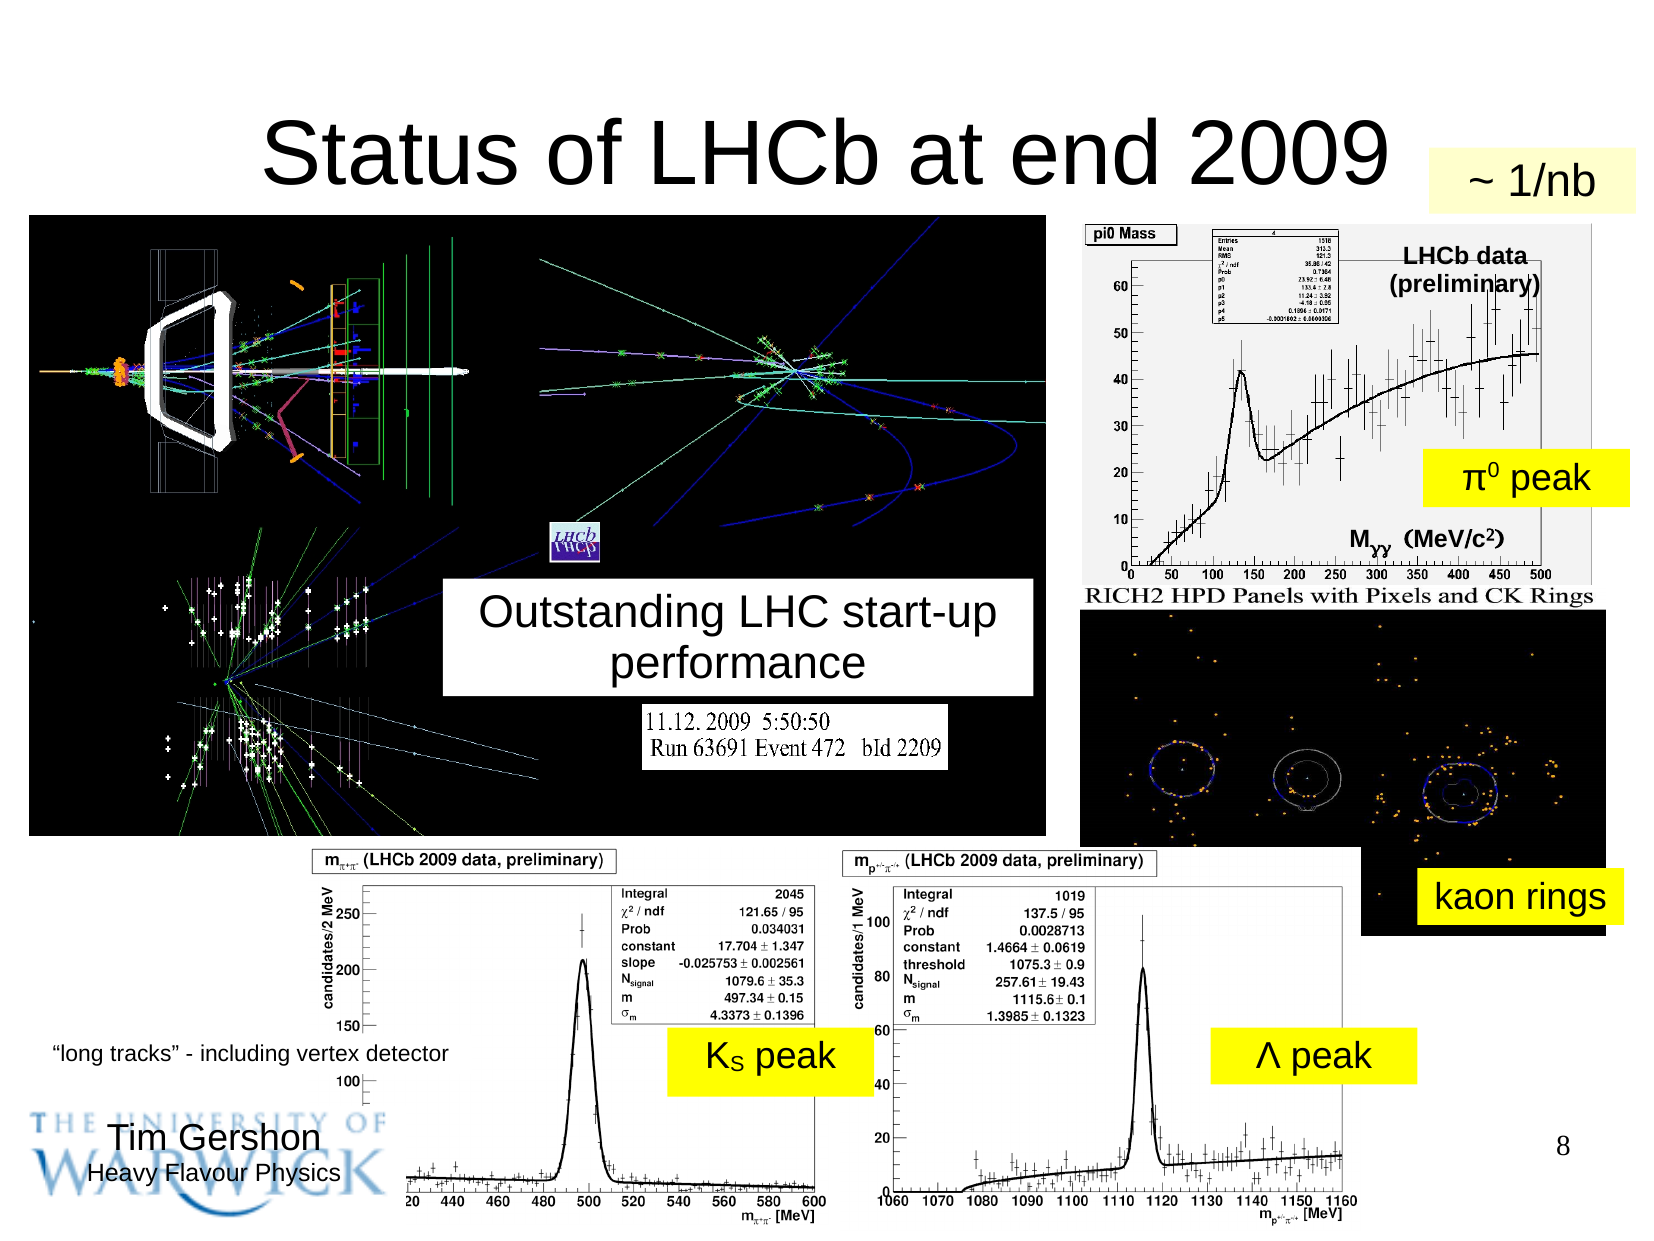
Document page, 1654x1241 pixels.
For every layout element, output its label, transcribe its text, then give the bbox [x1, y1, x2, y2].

text_box Λ peak [1210, 1027, 1418, 1085]
text_box kaon rings [1417, 868, 1625, 925]
text_box LHCb data (preliminary) [1348, 234, 1583, 342]
text_box ~ 1/nb [1429, 147, 1636, 214]
picture [840, 222, 1606, 1231]
text_box Mgg (MeV/c2) [1334, 517, 1565, 585]
picture [29, 215, 1046, 836]
text_box Tim Gershon Heavy Flavour Physics [45, 1108, 383, 1194]
text_box π0 peak [1423, 448, 1630, 508]
title Status of LHCb at end 2009 [82, 56, 1571, 250]
text_box KS peak [667, 1027, 875, 1097]
text_box Outstanding LHC start-up performance [442, 578, 1034, 697]
picture [19, 847, 829, 1232]
text_box “long tracks” - including vertex detector [29, 1033, 473, 1074]
